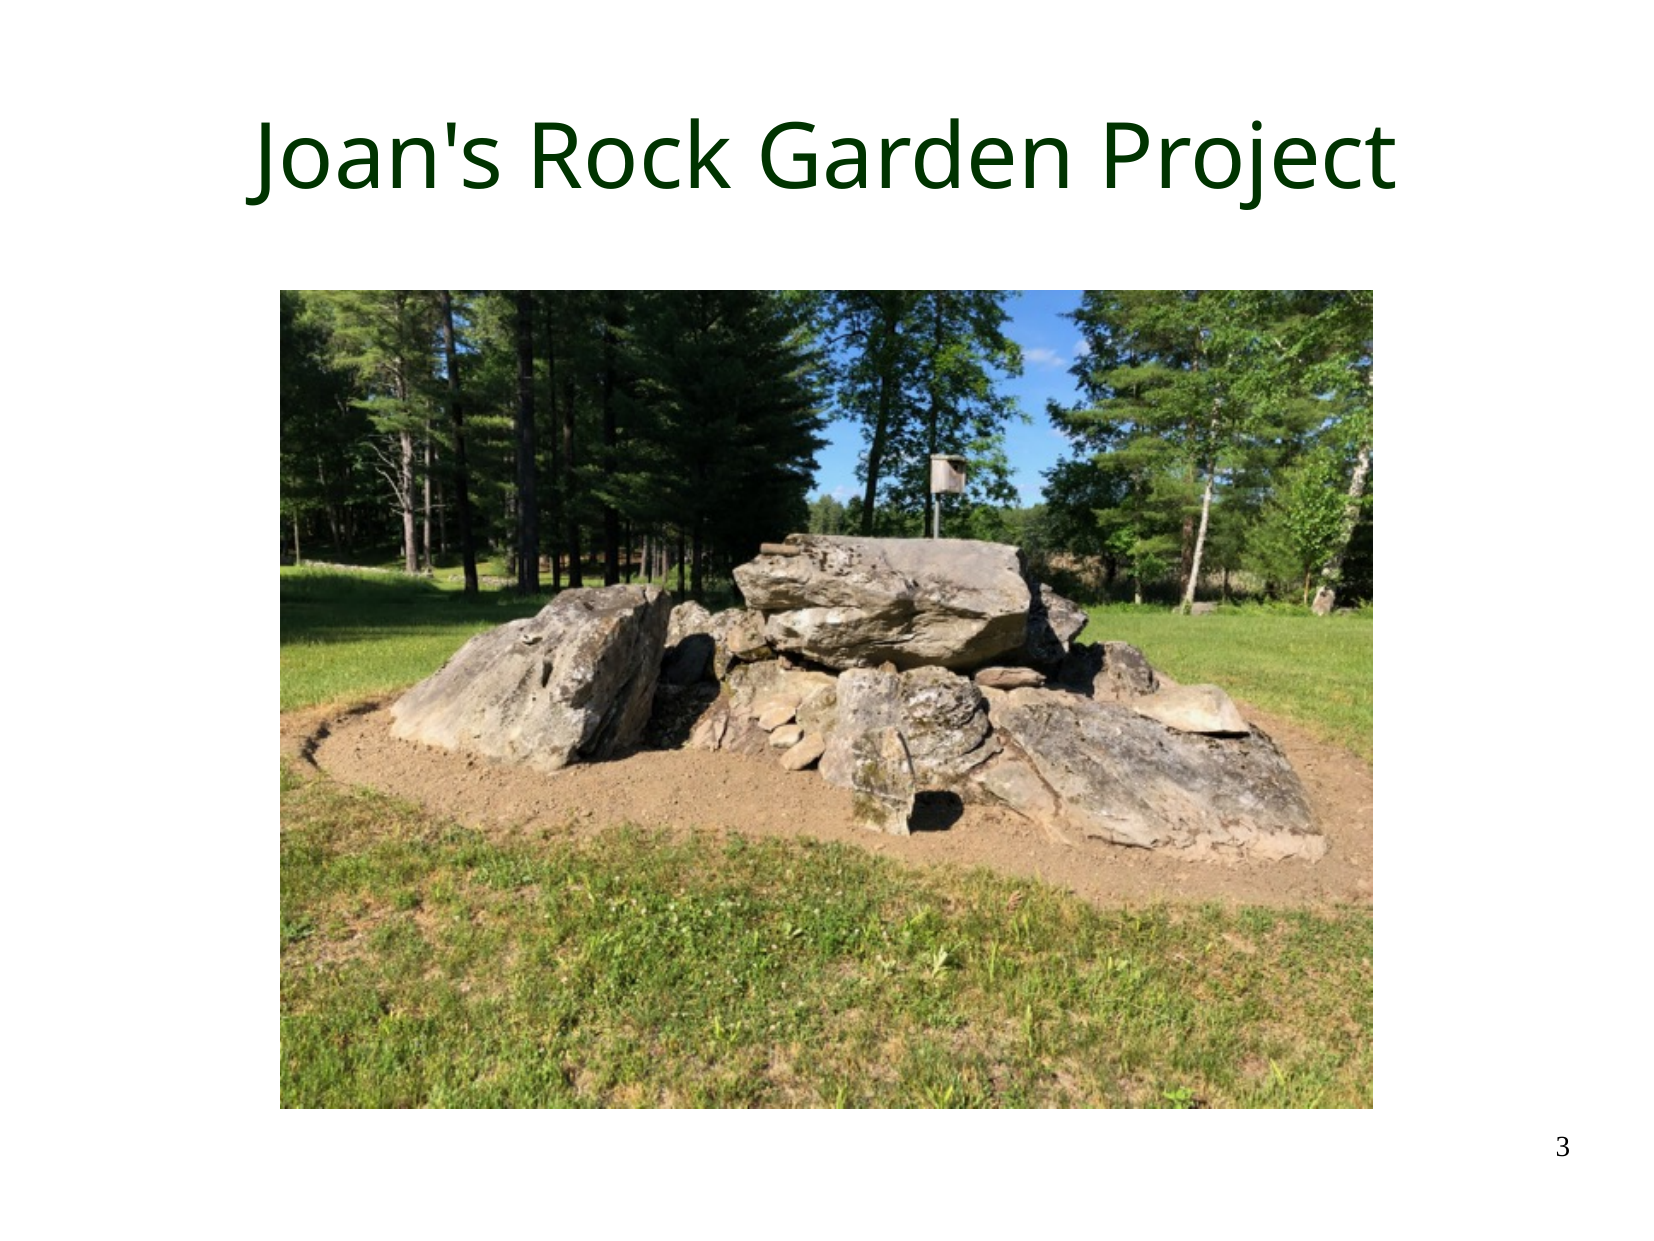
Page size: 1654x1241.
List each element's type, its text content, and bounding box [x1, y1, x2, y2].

picture [280, 290, 1373, 1109]
title Joan's Rock Garden Project [82, 49, 1571, 257]
